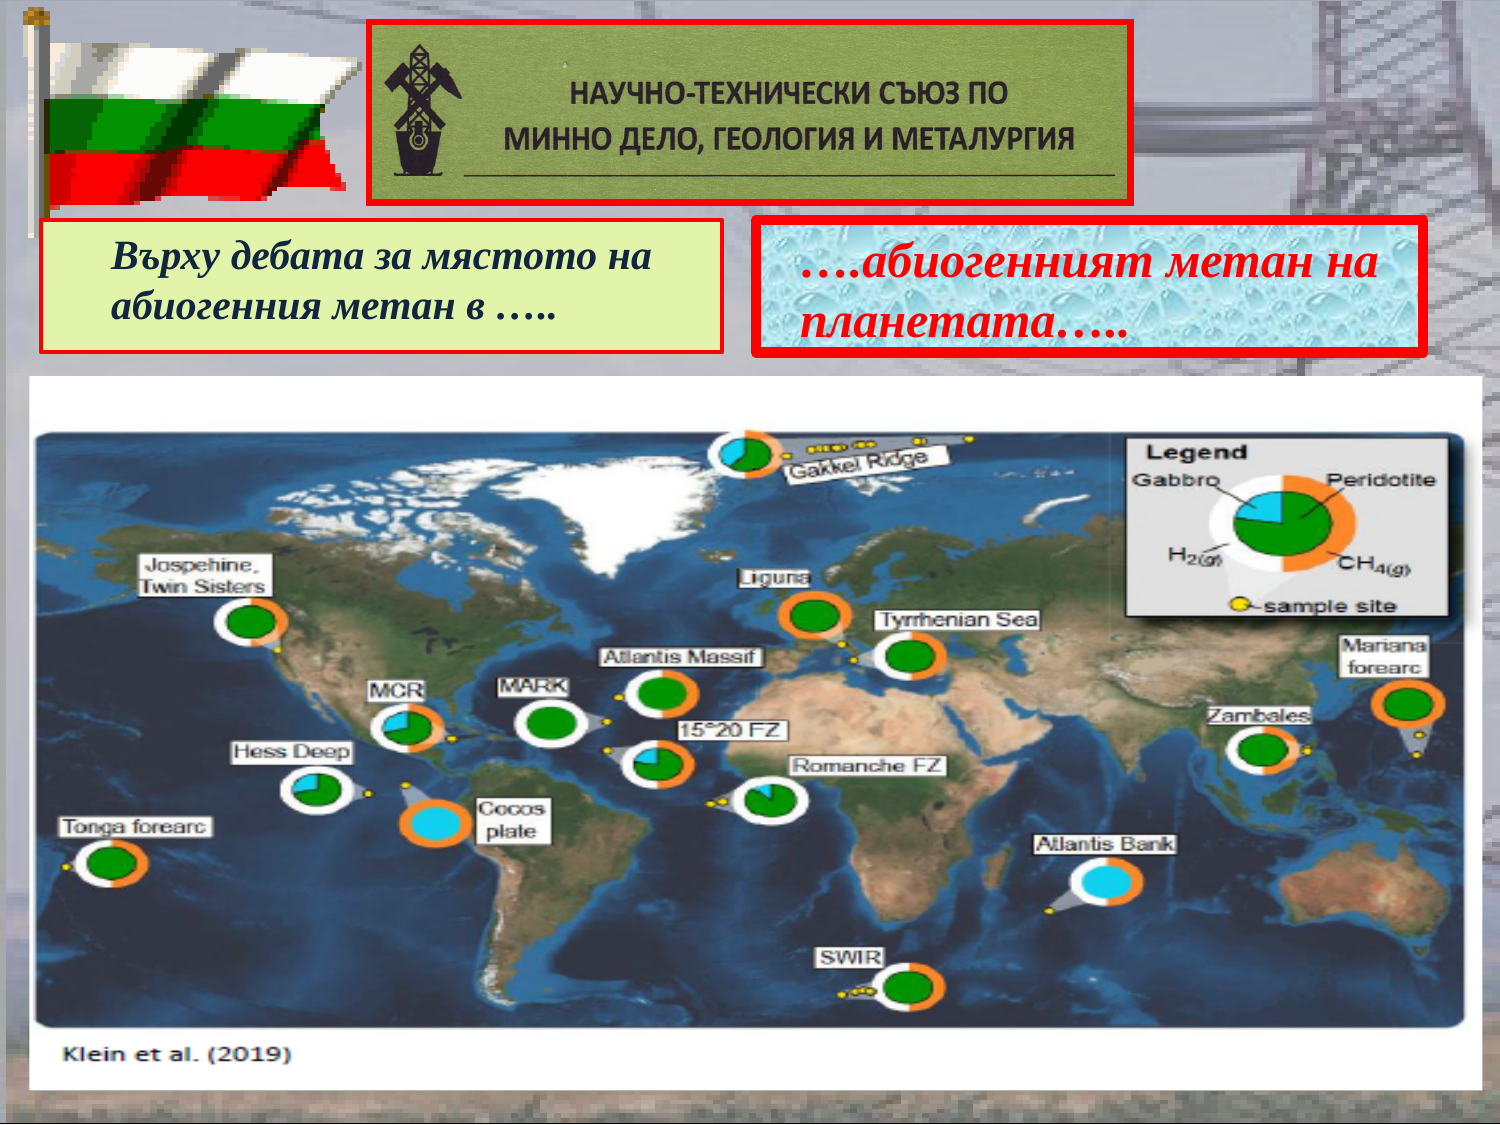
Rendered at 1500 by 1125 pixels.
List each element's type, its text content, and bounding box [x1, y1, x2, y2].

text_box ….абиогенният метан на планетата….. [755, 219, 1424, 353]
picture [0, 0, 1500, 1123]
text_box Върху дебата за мястото на абиогенния метан в ….. [41, 219, 723, 353]
